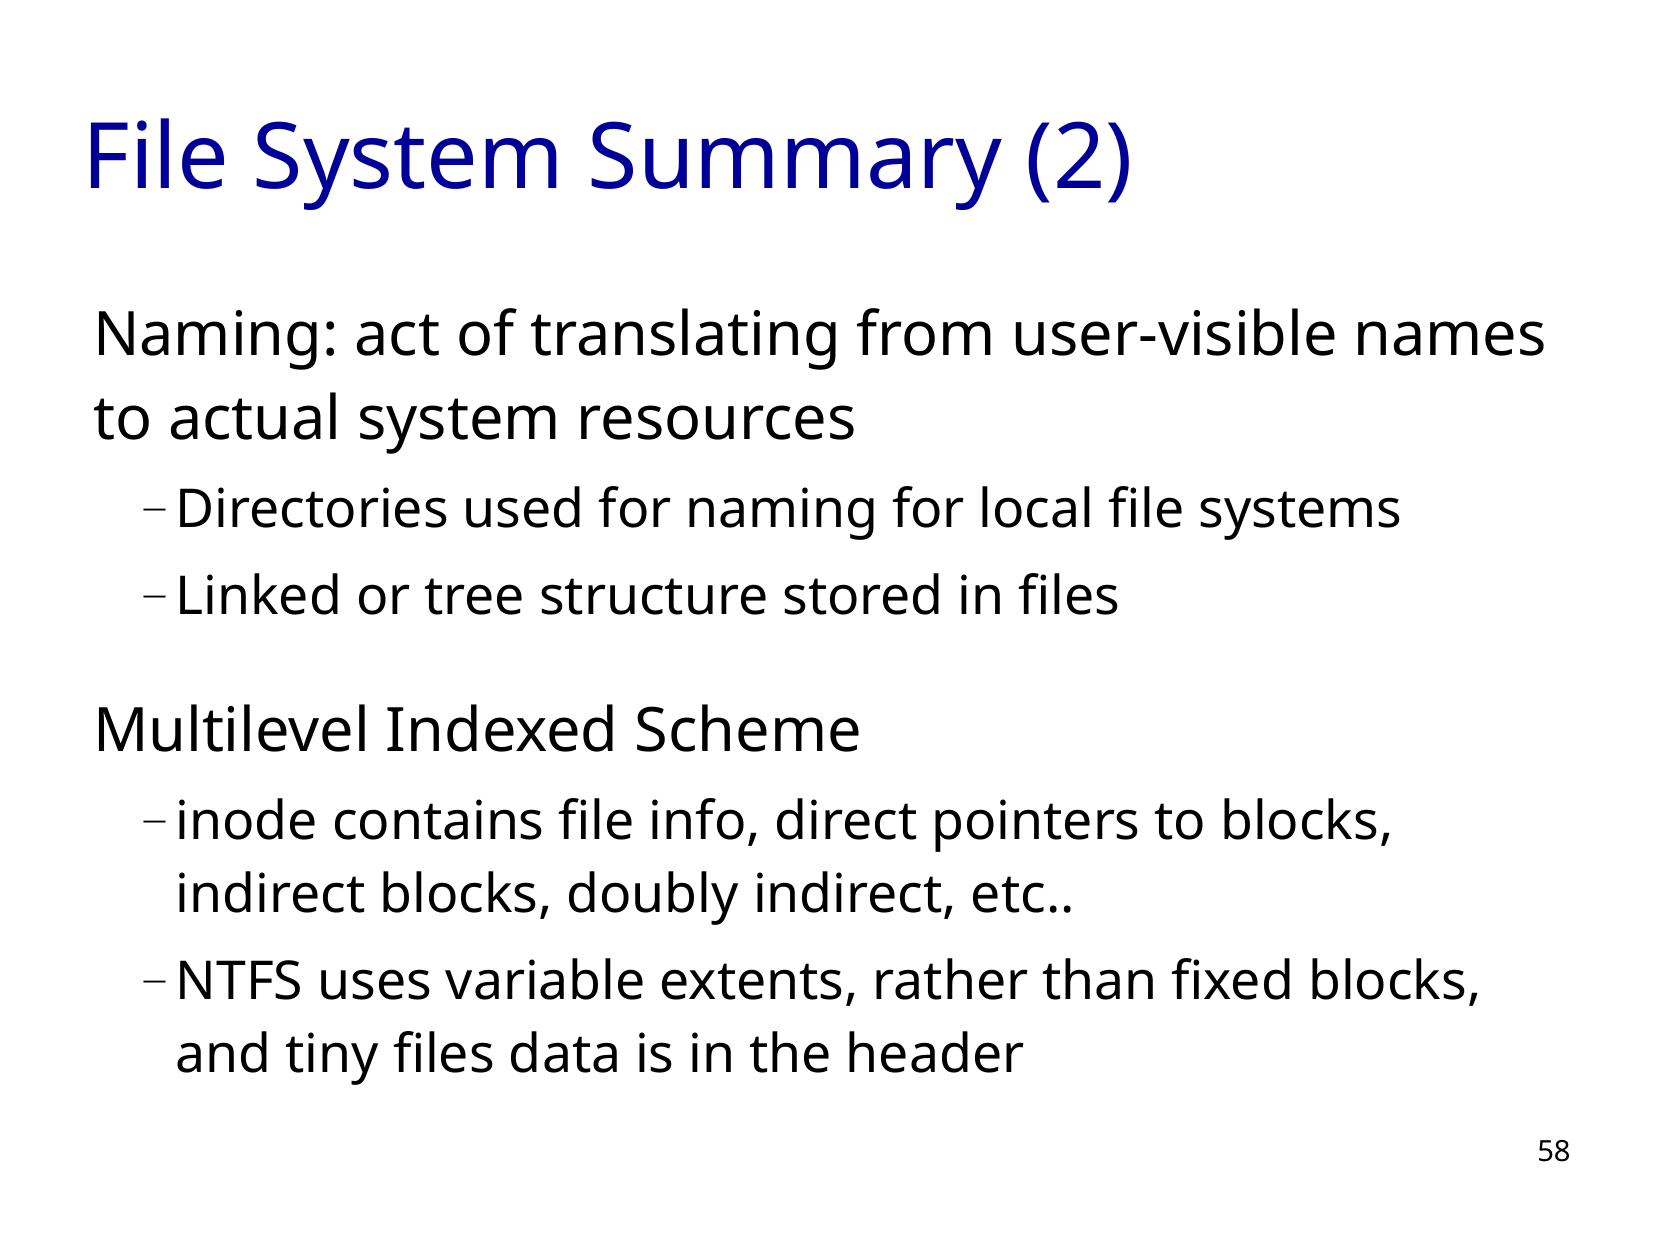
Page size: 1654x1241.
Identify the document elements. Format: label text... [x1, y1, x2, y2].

list Naming: act of translating from user-visible names to actual system resources Directories used for naming for local file systems Linked or tree structure stored in files Multilevel Indexed Scheme inode contains file info, direct pointers to blocks, indirect blocks, doubly indirect, etc.. NTFS uses variable extents, rather than fixed blocks, and tiny files data is in the header [60, 290, 1571, 1096]
title File System Summary (2) [82, 49, 1571, 257]
